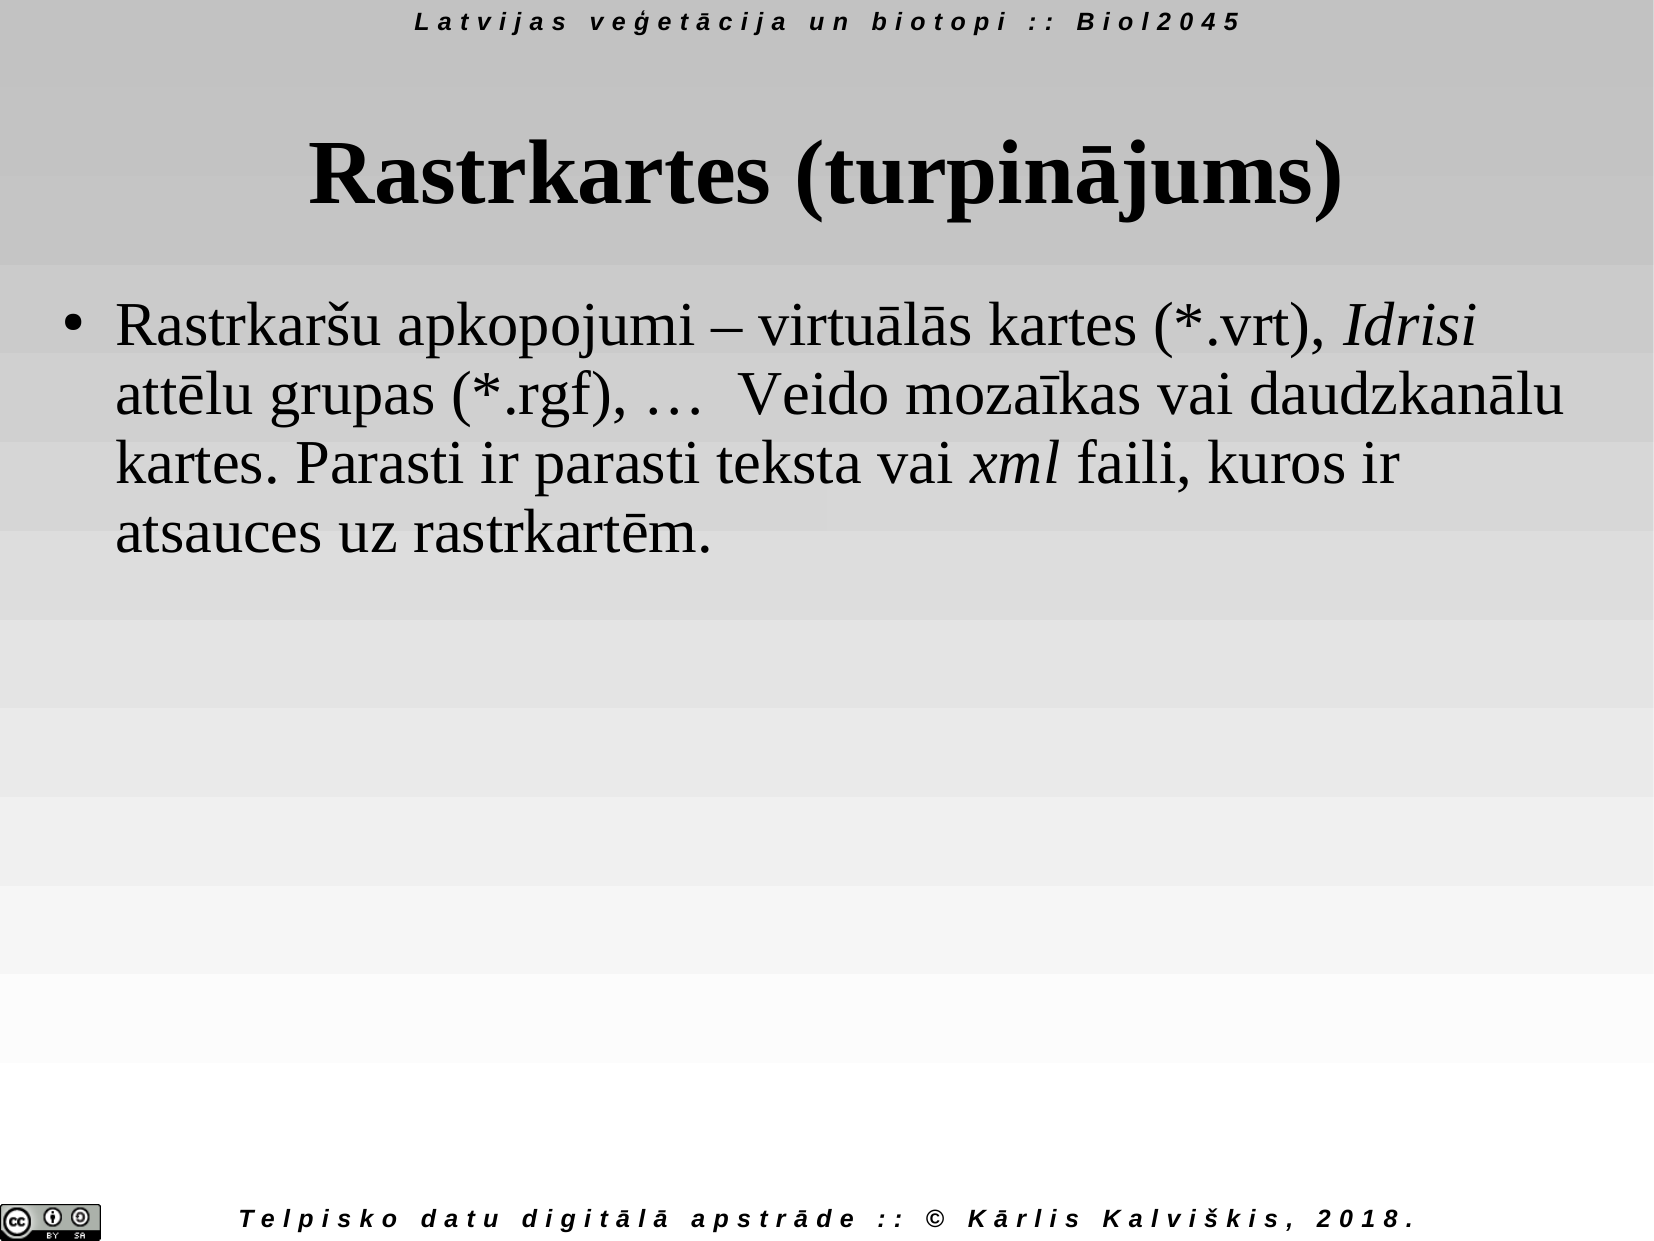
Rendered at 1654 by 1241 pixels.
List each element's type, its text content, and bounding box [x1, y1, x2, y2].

list Rastrkaršu apkopojumi – virtuālās kartes (*.vrt), Idrisi attēlu grupas (*.rgf), … Veido mozaīkas vai daudzkanālu kartes. Parasti ir parasti teksta vai xml faili, kuros ir atsauces uz rastrkartēm. [44, 289, 1610, 1113]
picture [0, 0, 1654, 1241]
title Rastrkartes (turpinājums) [29, 49, 1625, 296]
